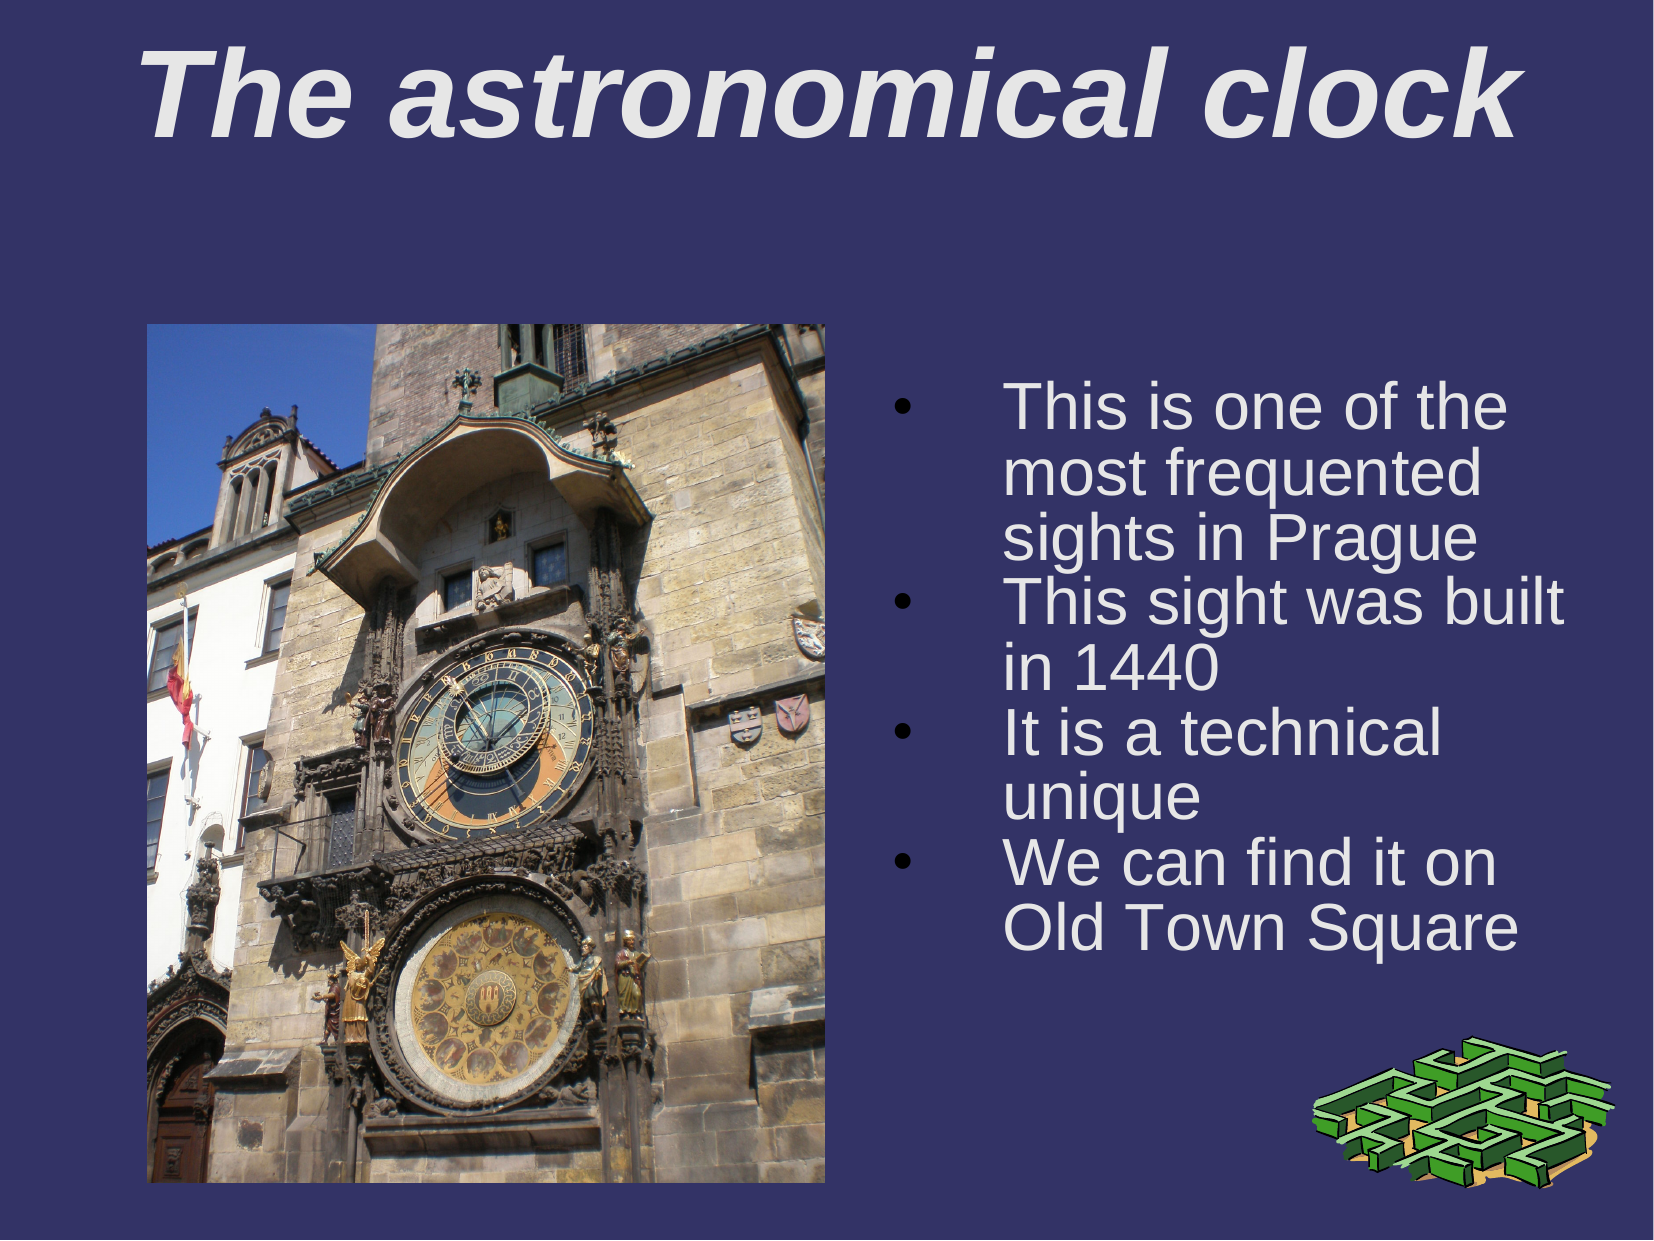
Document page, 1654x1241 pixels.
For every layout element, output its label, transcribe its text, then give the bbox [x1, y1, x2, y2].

title The astronomical clock [121, 0, 1534, 187]
list This is one of the most frequented sights in Prague This sight was built in 1440 It is a technical unique We can find it on Old Town Square [891, 364, 1570, 1198]
picture [147, 324, 825, 1184]
